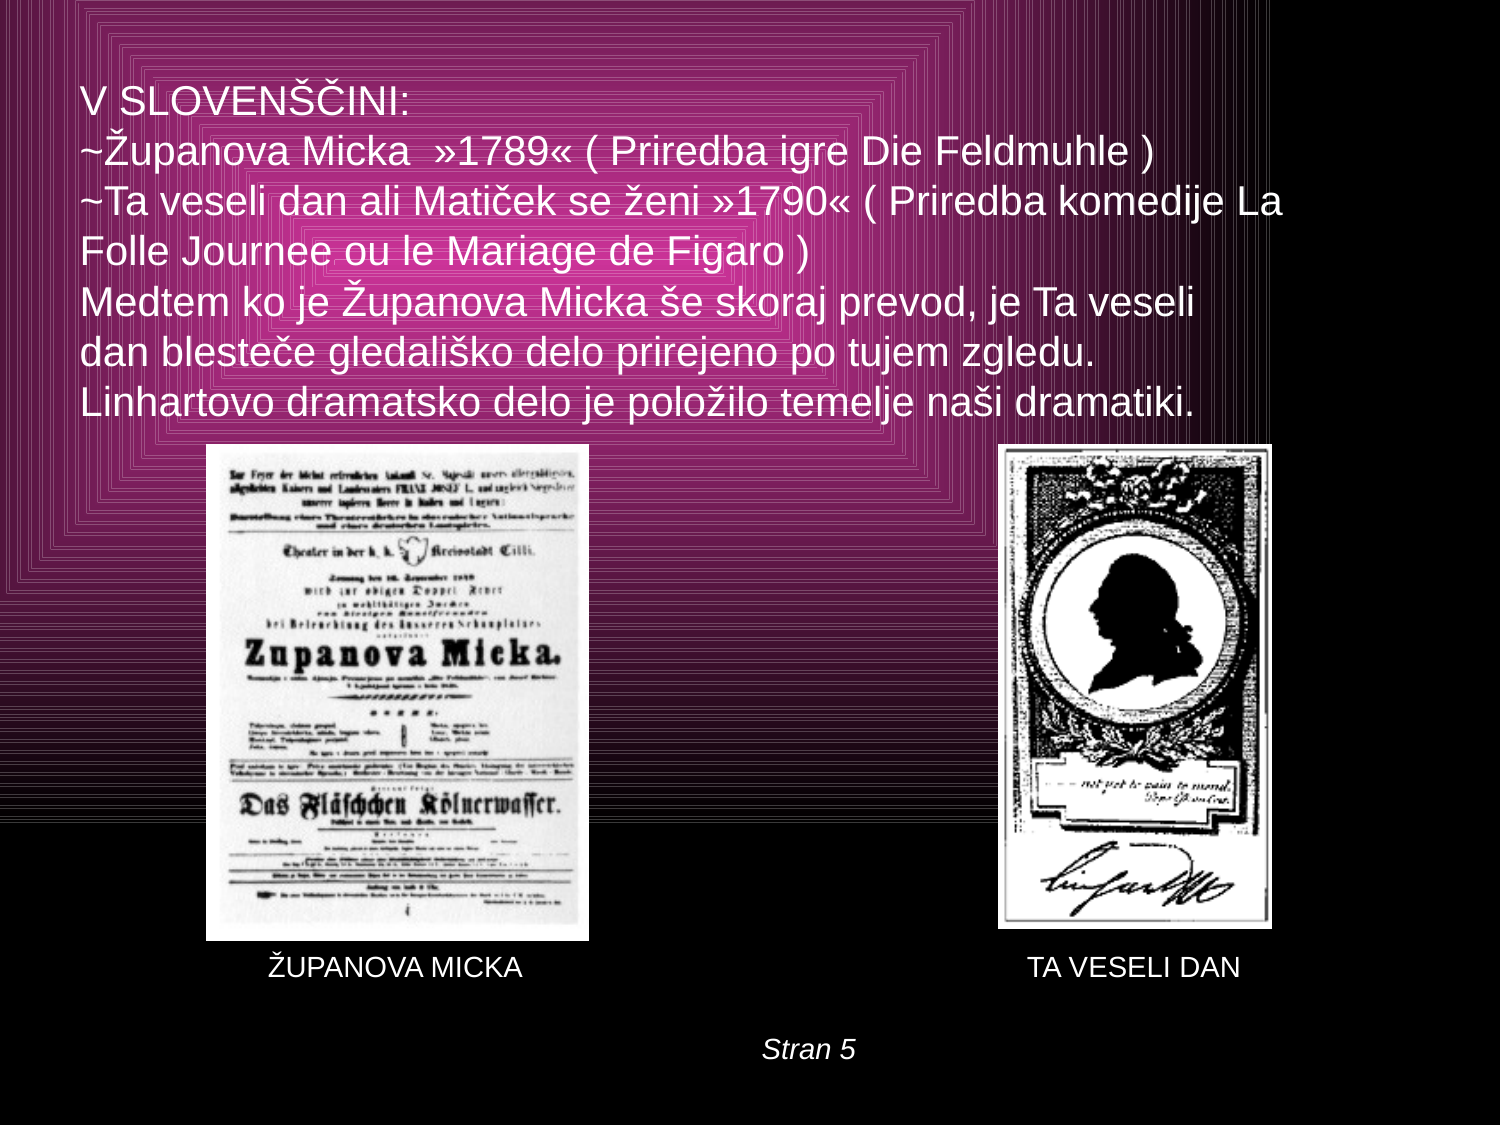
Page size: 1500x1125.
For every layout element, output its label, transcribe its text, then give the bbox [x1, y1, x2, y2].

text_box Medtem ko je Županova Micka še skoraj prevod, je Ta veseli dan blesteče gledališko delo prirejeno po tujem zgledu. Linhartovo dramatsko delo je položilo temelje naši dramatiki. [64, 344, 1258, 503]
text_box TA VESELI DAN [998, 940, 1270, 991]
picture [206, 444, 589, 940]
text_box V SLOVENŠČINI: ~Županova Micka »1789« ( Priredba igre Die Feldmuhle ) ~Ta veseli dan ali Matiček se ženi »1790« ( Priredba komedije La Folle Journee ou le Mariage de Figaro ) [64, 66, 1353, 344]
text_box Stran 5 [655, 1023, 963, 1073]
picture [998, 444, 1272, 929]
text_box ŽUPANOVA MICKA [194, 940, 597, 991]
